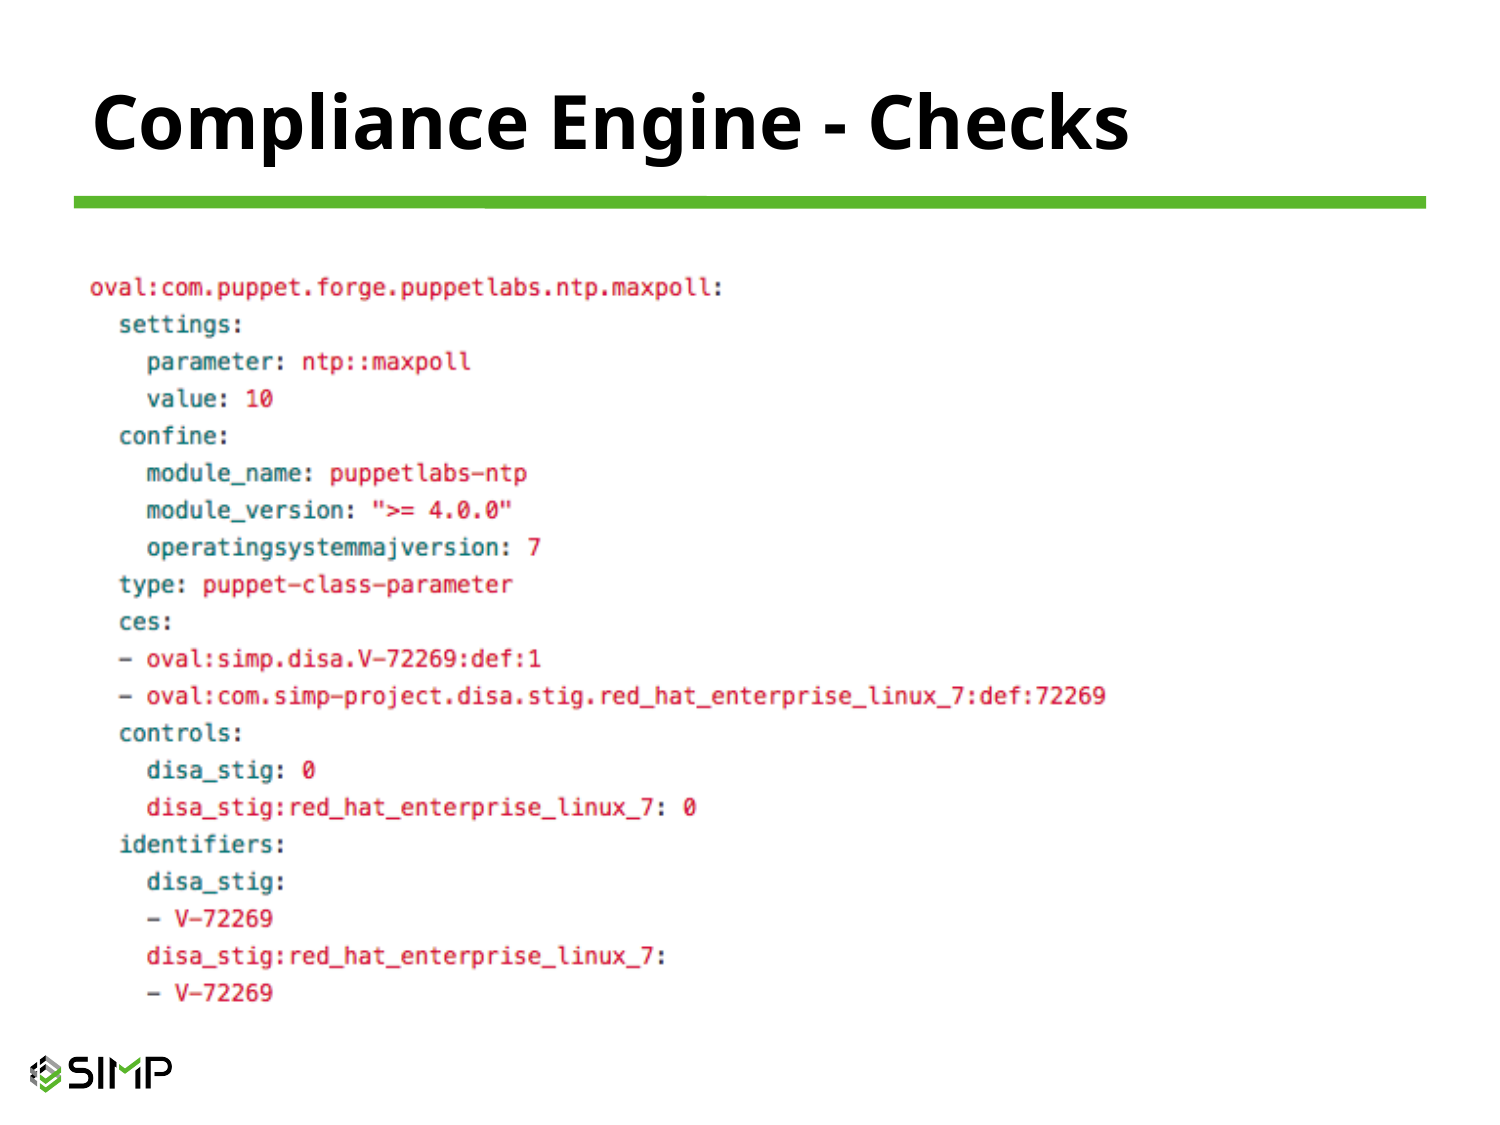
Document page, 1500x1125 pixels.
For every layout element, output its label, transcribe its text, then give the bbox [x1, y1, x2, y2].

picture [76, 253, 1176, 1035]
title Compliance Engine - Checks [76, 59, 1429, 185]
picture [30, 1055, 172, 1093]
